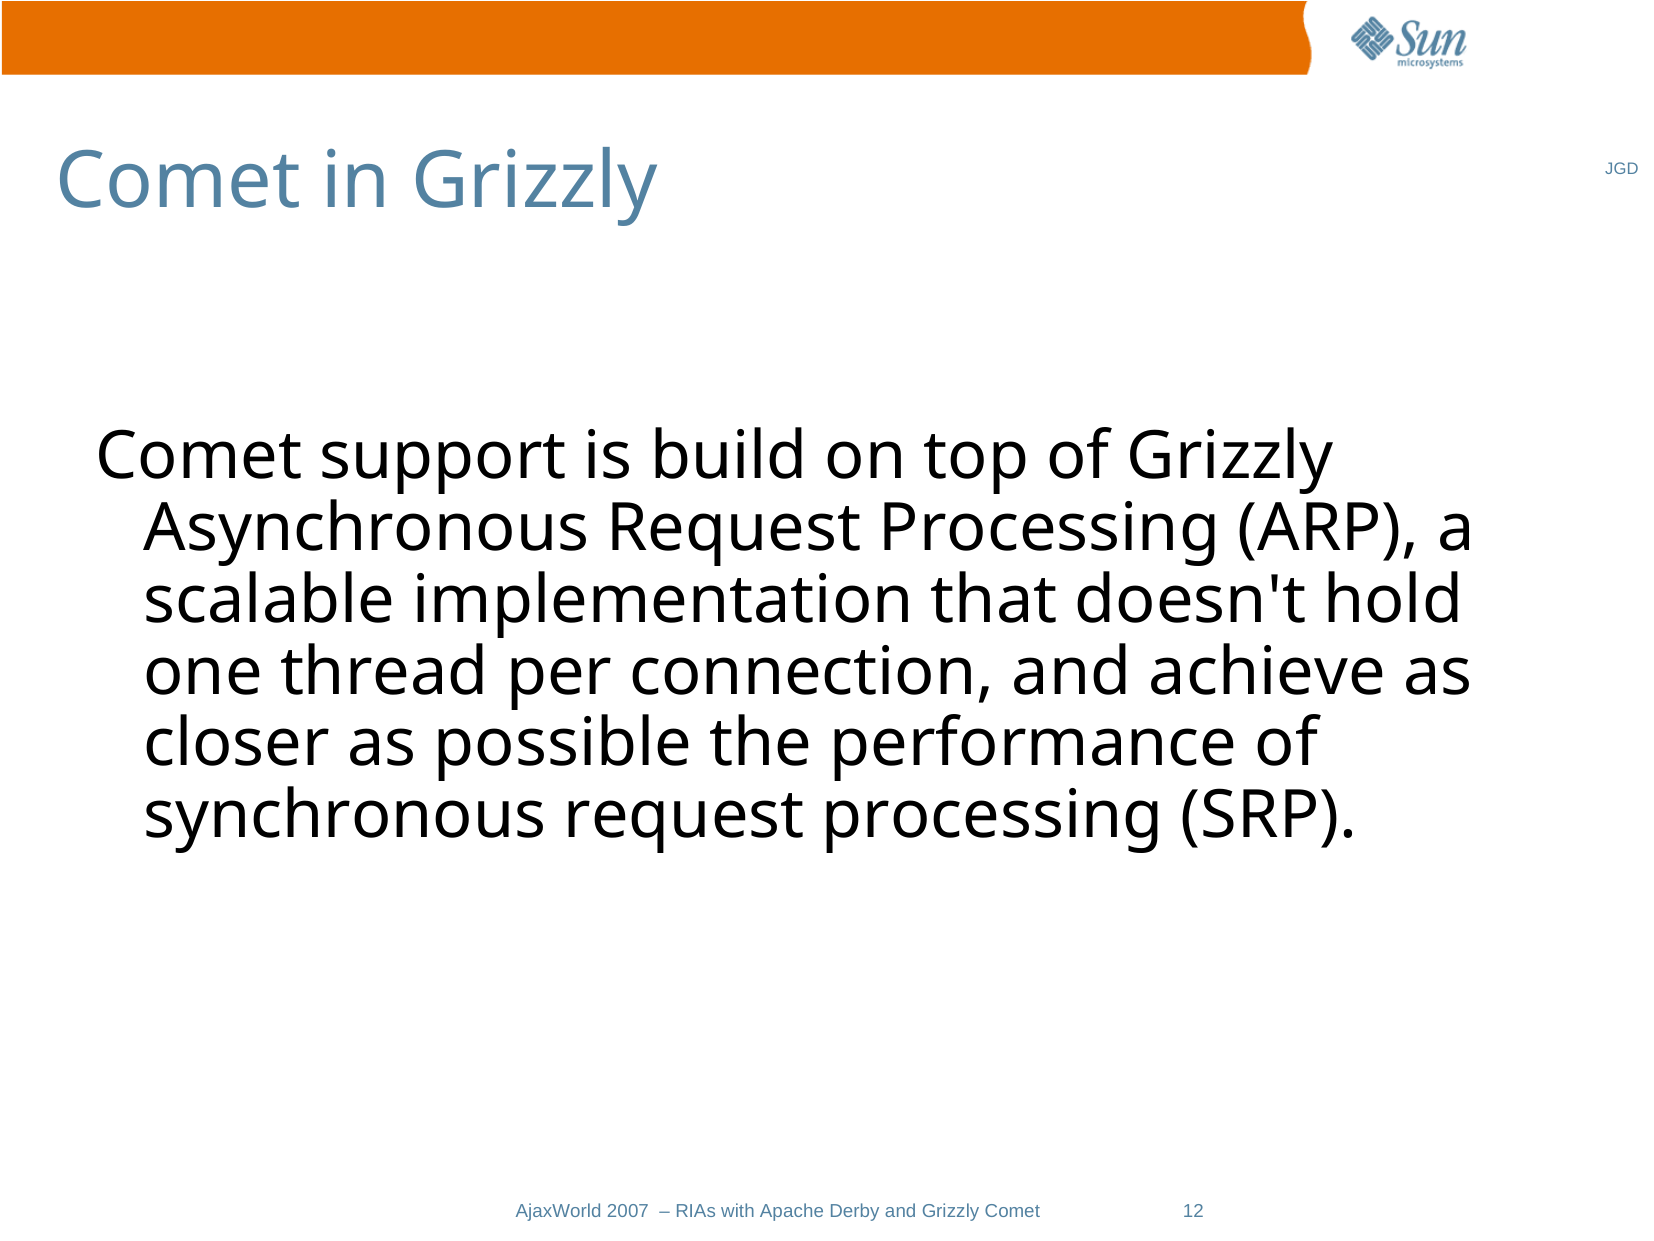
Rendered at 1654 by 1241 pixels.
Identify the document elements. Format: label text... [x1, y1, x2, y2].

title Comet in Grizzly [55, 134, 1418, 239]
list Comet support is build on top of Grizzly Asynchronous Request Processing (ARP), a scalable implementation that doesn't hold one thread per connection, and achieve as closer as possible the performance of synchronous request processing (SRP). [76, 303, 1560, 998]
picture [1, 1, 1502, 77]
